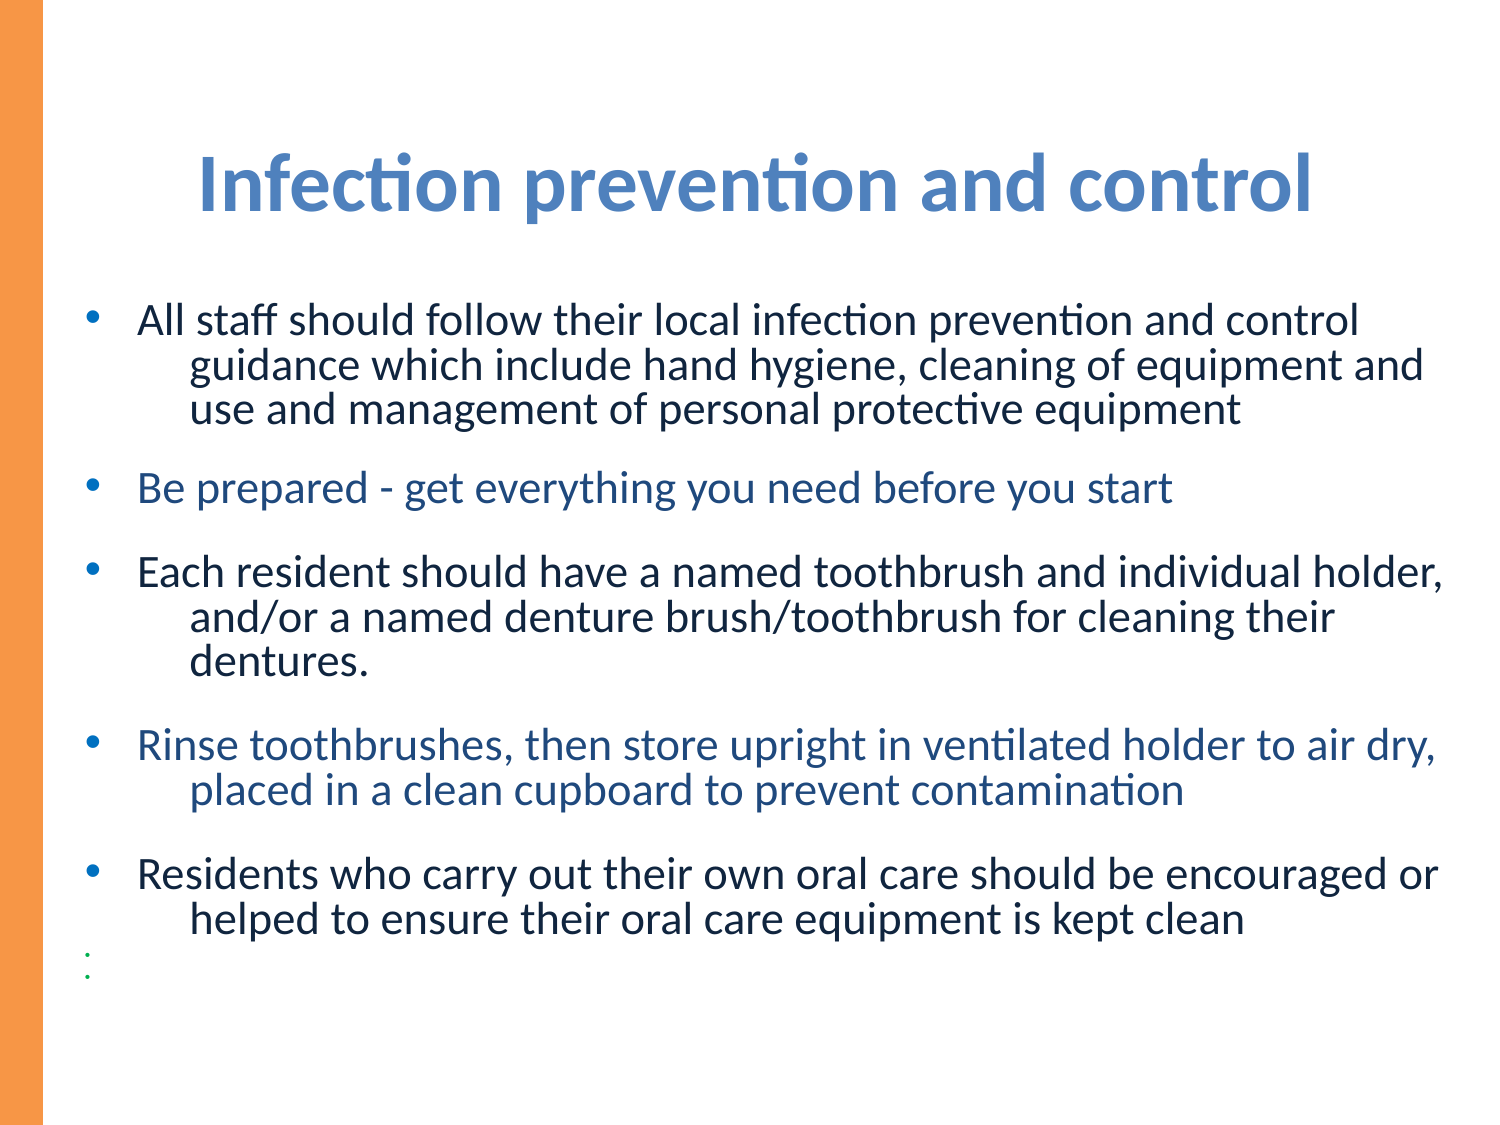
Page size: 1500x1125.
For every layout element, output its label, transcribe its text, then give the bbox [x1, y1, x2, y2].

title Infection prevention and control [81, 84, 1432, 273]
list All staff should follow their local infection prevention and control guidance which include hand hygiene, cleaning of equipment and use and management of personal protective equipment Be prepared - get everything you need before you start Each resident should have a named toothbrush and individual holder, and/or a named denture brush/toothbrush for cleaning their dentures. Rinse toothbrushes, then store upright in ventilated holder to air dry, placed in a clean cupboard to prevent contamination Residents who carry out their own oral care should be encouraged or helped to ensure their oral care equipment is kept clean [69, 273, 1472, 959]
text_box [0, 0, 41, 1125]
